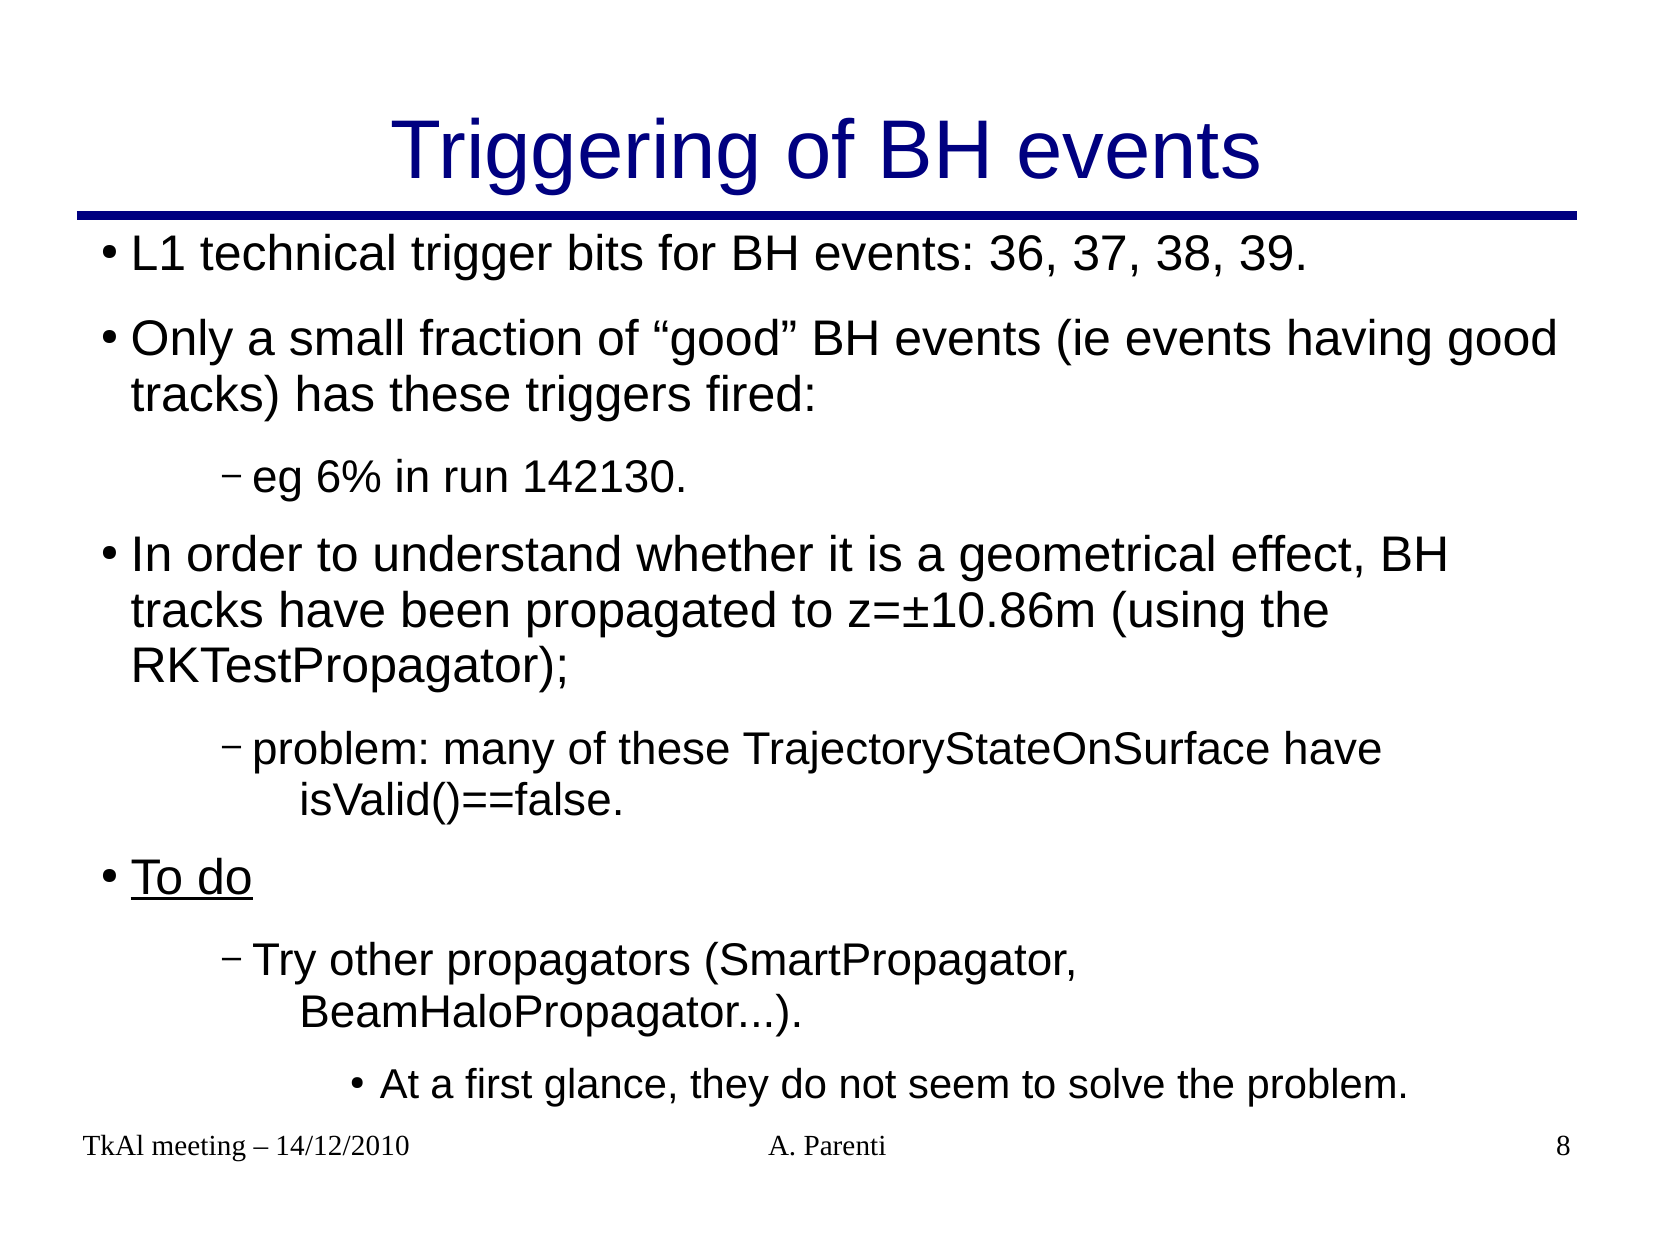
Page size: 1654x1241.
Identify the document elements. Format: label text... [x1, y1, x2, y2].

list L1 technical trigger bits for BH events: 36, 37, 38, 39. Only a small fraction of “good” BH events (ie events having good tracks) has these triggers fired: eg 6% in run 142130. In order to understand whether it is a geometrical effect, BH tracks have been propagated to z=±10.86m (using the RKTestPropagator); problem: many of these TrajectoryStateOnSurface have isValid()==false. To do Try other propagators (SmartPropagator, BeamHaloPropagator...). At a first glance, they do not seem to solve the problem. [82, 225, 1571, 1094]
title Triggering of BH events [82, 75, 1571, 225]
